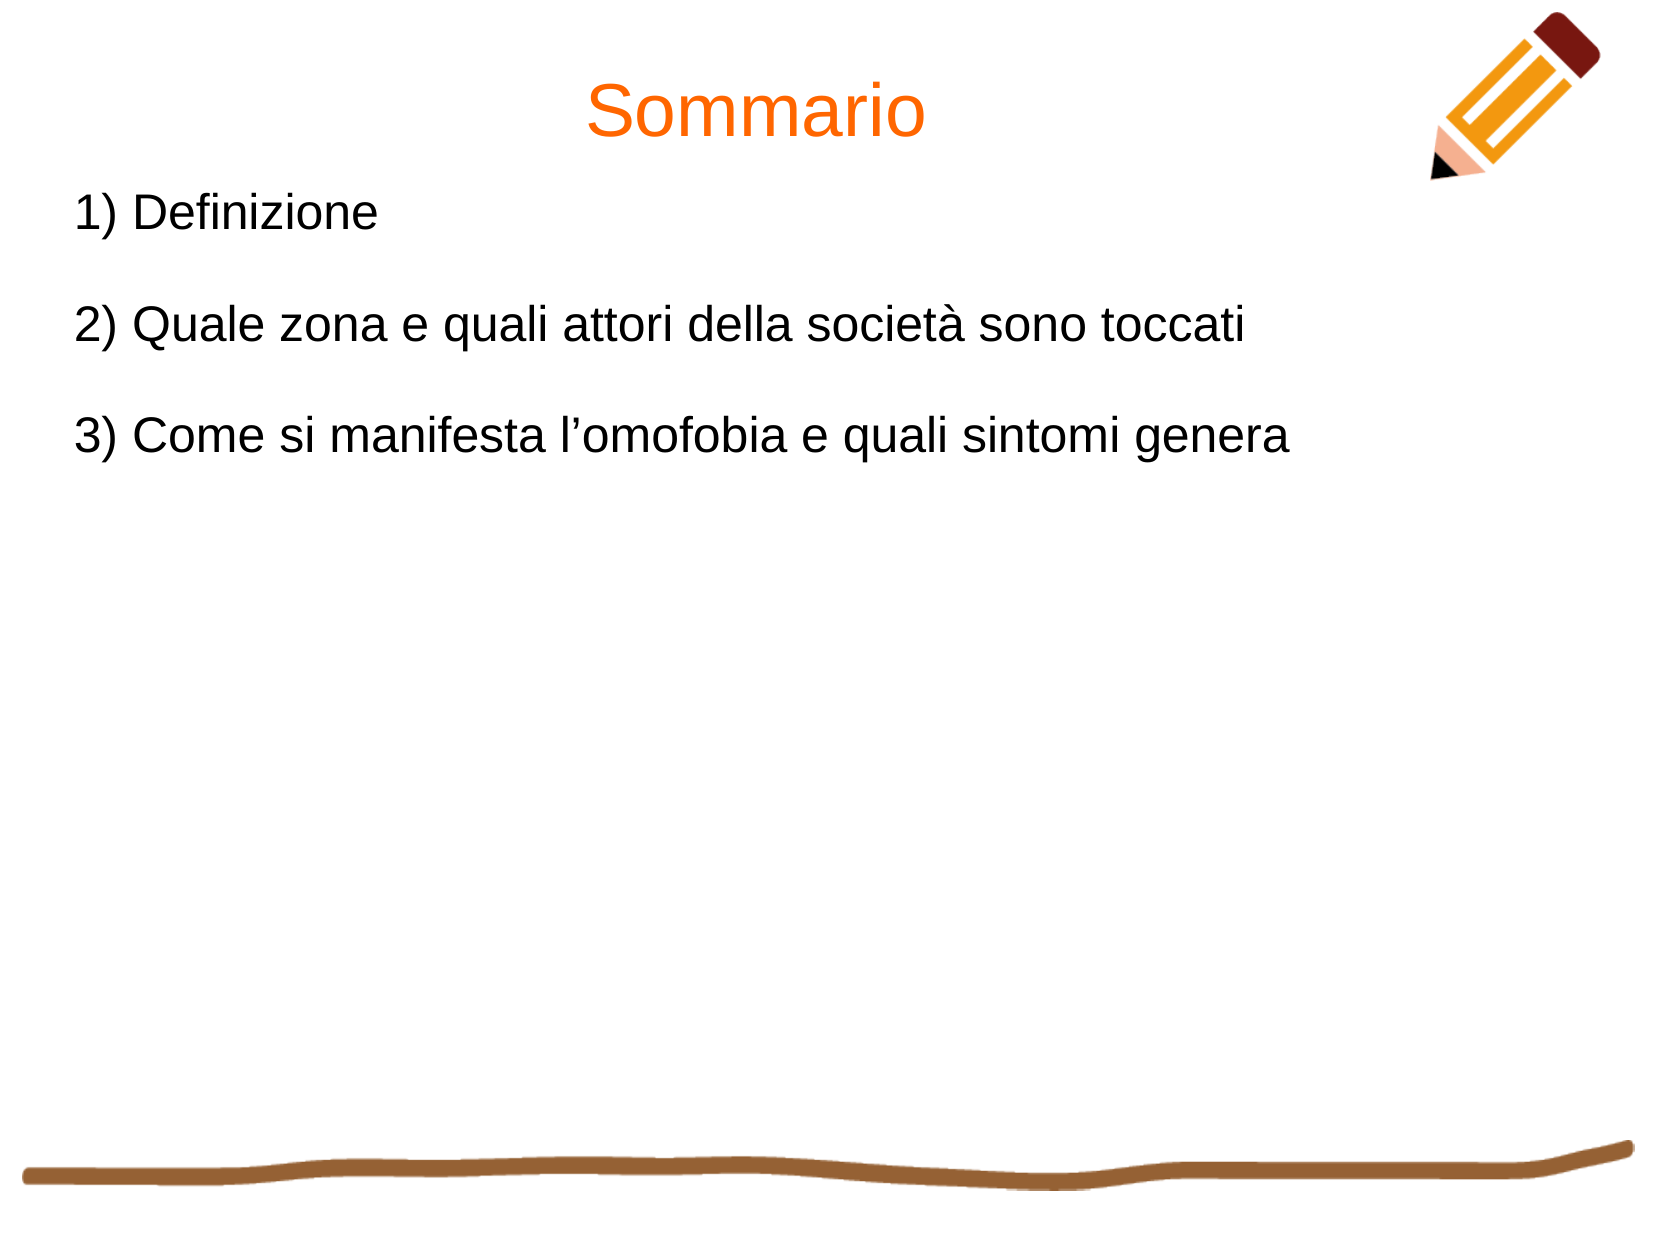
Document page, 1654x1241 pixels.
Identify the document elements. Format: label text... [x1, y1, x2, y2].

picture [22, 1140, 1635, 1191]
title Sommario [82, 49, 1430, 172]
picture [1430, 12, 1601, 181]
text_box 1) Definizione 2) Quale zona e quali attori della società sono toccati 3) Come si manifesta l’omofobia e quali sintomi genera [59, 177, 1548, 513]
